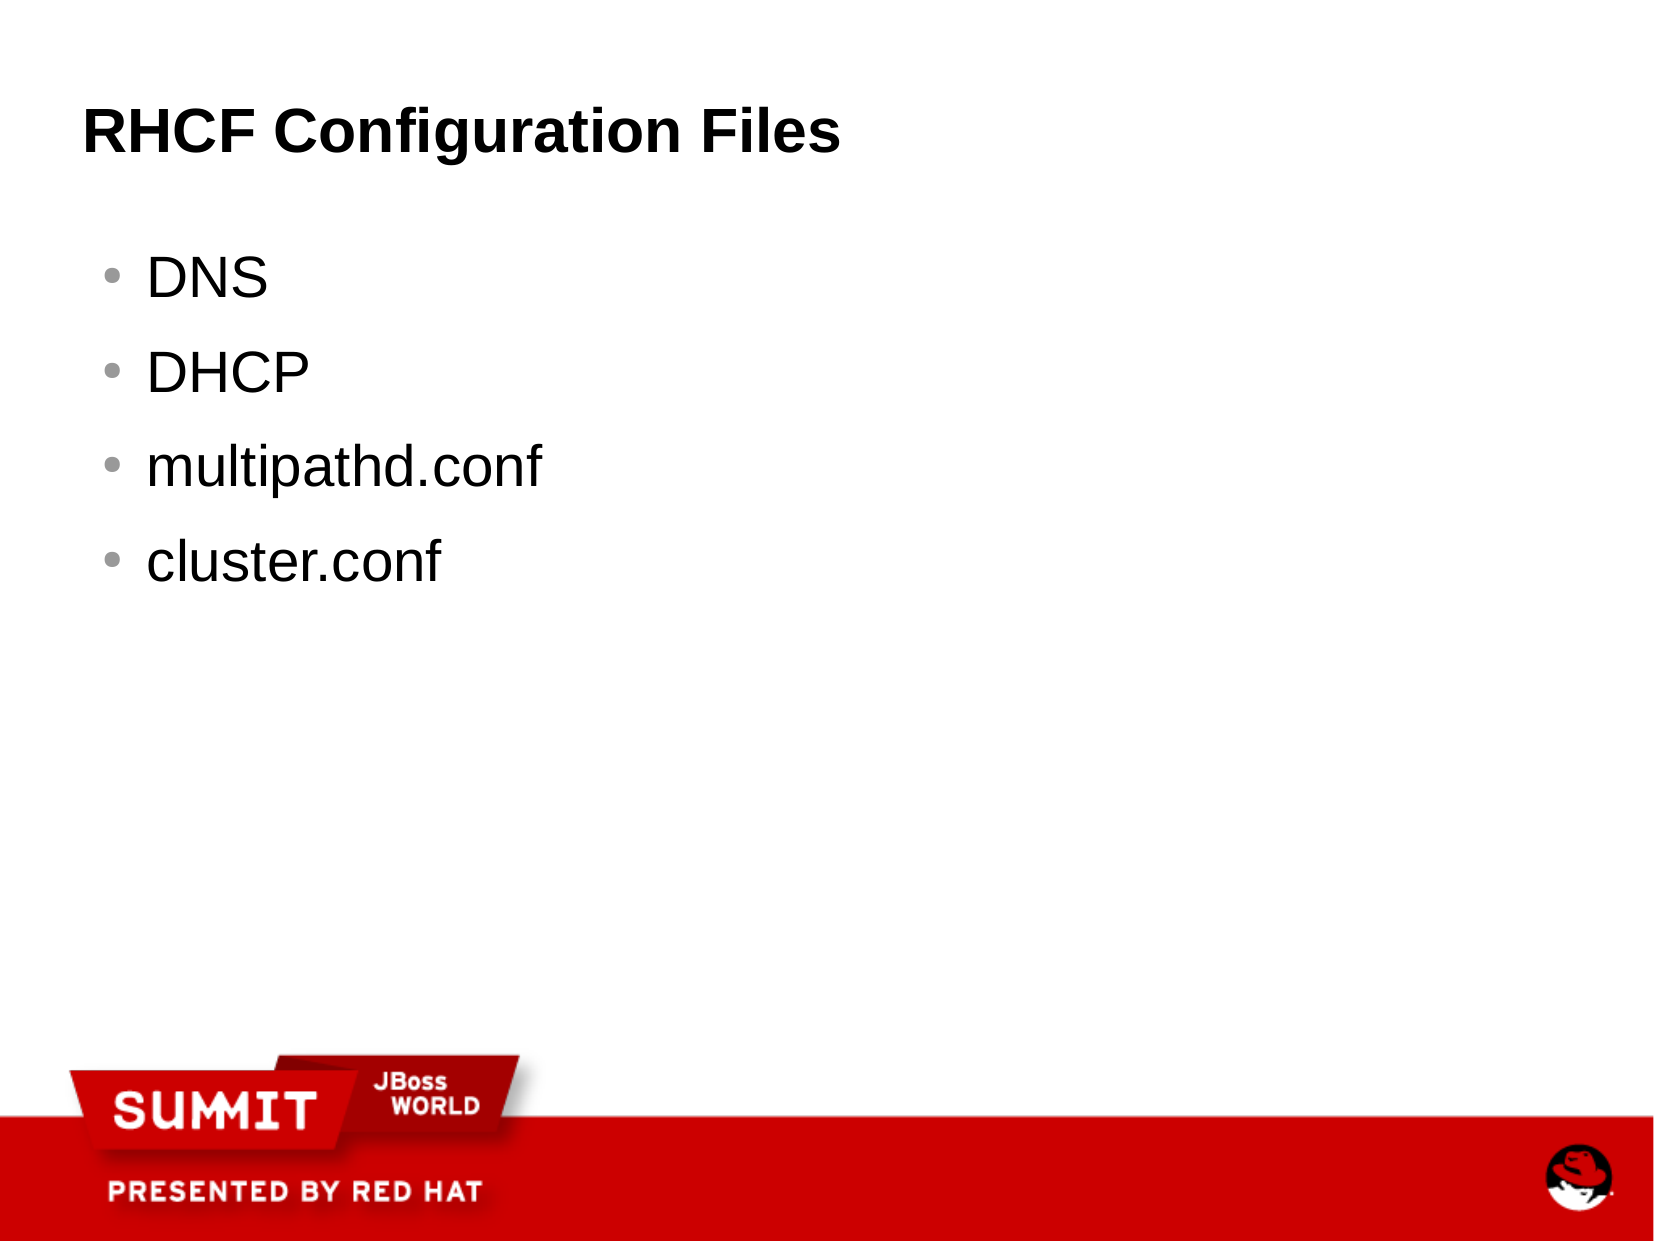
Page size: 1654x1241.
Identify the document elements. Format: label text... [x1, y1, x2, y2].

list DNS DHCP multipathd.conf cluster.conf [86, 244, 814, 1039]
picture [0, 1043, 1654, 1241]
title RHCF Configuration Files [82, 37, 1571, 226]
